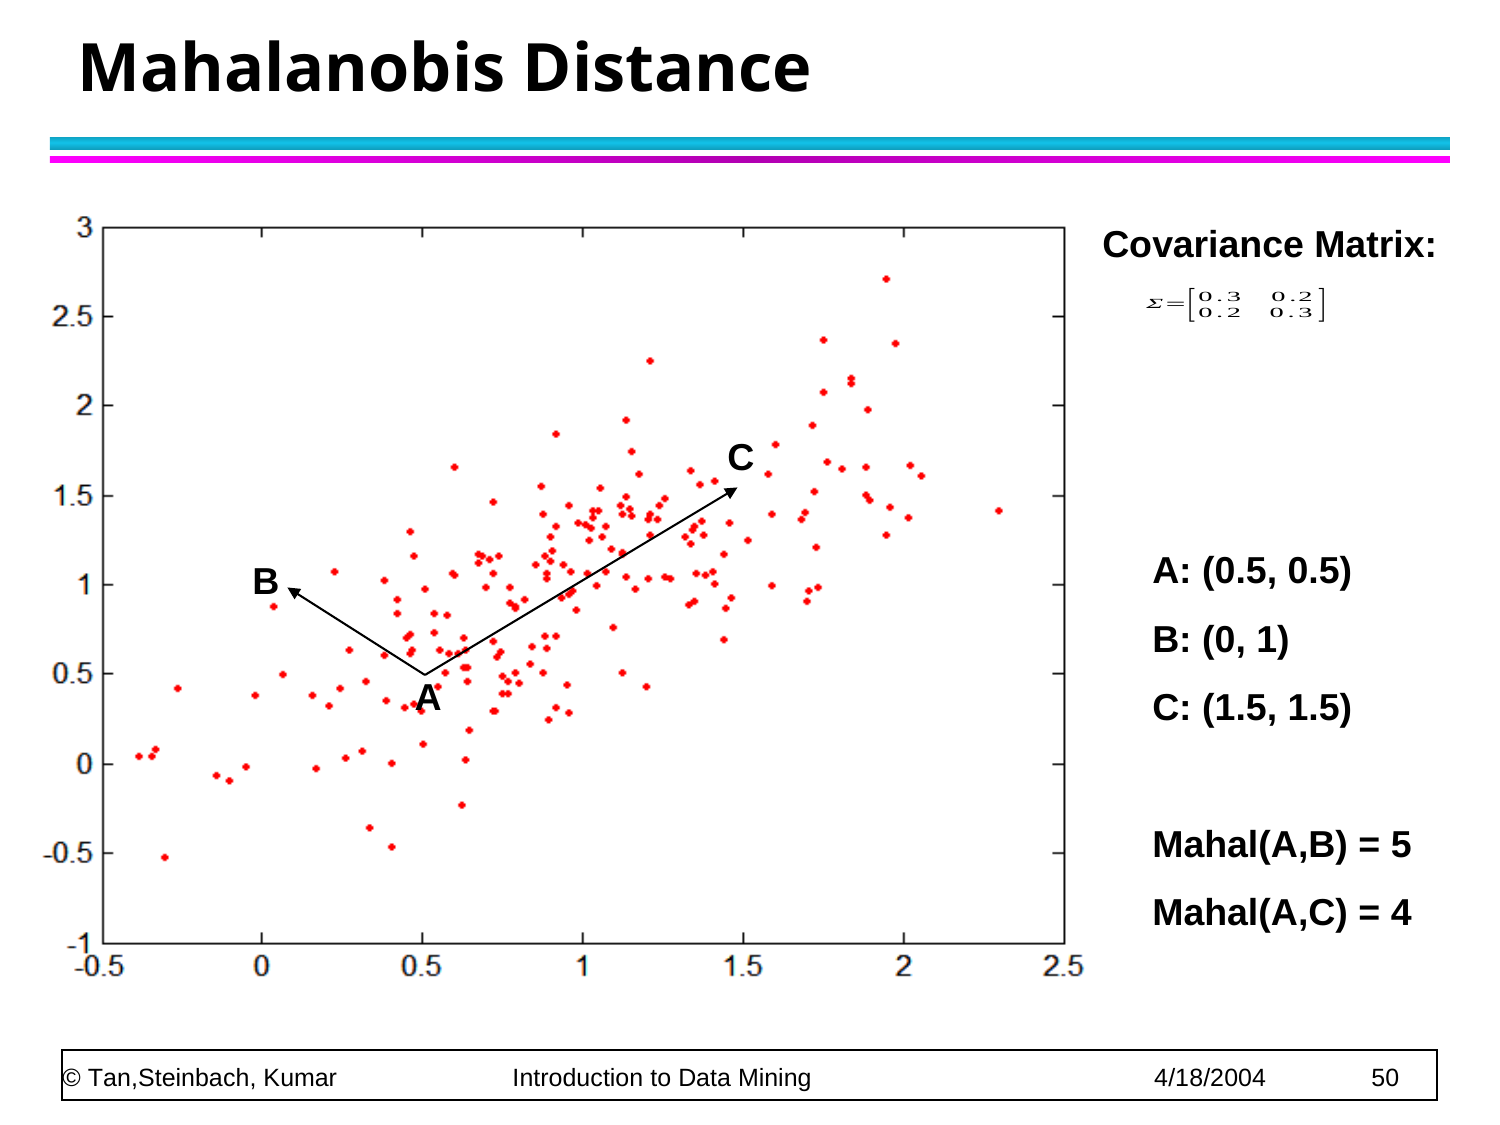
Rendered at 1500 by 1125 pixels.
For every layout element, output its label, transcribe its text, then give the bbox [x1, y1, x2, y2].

text_box A [399, 664, 463, 726]
title Mahalanobis Distance [62, 22, 1421, 113]
text_box A: (0.5, 0.5) B: (0, 1) C: (1.5, 1.5) Mahal(A,B) = 5 Mahal(A,C) = 4 [1137, 538, 1463, 942]
text_box [37, 200, 1101, 997]
text_box B [237, 549, 301, 611]
text_box C [712, 424, 776, 486]
text_box Covariance Matrix: [1087, 212, 1476, 273]
text_box [1137, 287, 1476, 452]
